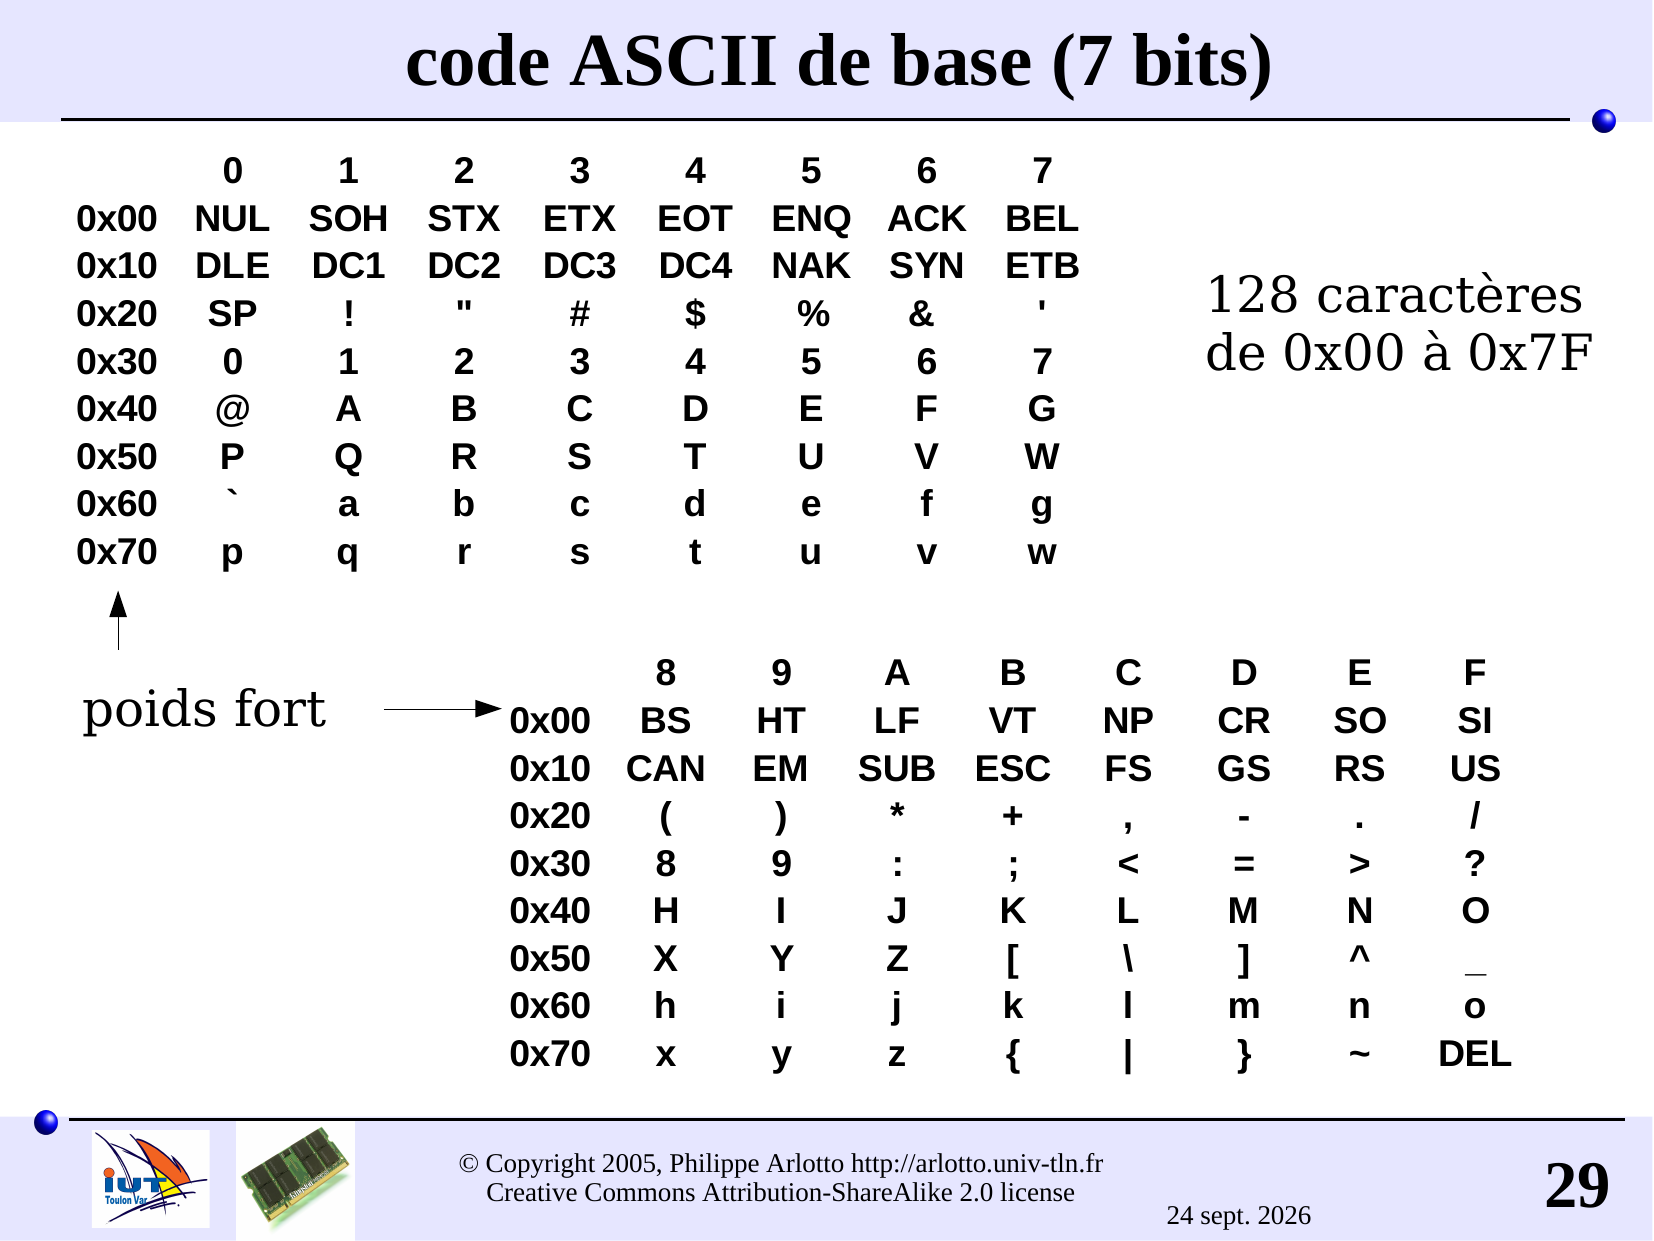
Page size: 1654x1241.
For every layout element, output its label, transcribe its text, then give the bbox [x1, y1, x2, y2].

title code ASCII de base (7 bits) [95, 14, 1585, 107]
chart [492, 649, 1536, 1080]
picture [236, 1121, 355, 1241]
text_box poids fort [82, 679, 327, 739]
chart [59, 147, 1103, 578]
text_box 128 caractères de 0x00 à 0x7F [1205, 265, 1595, 383]
